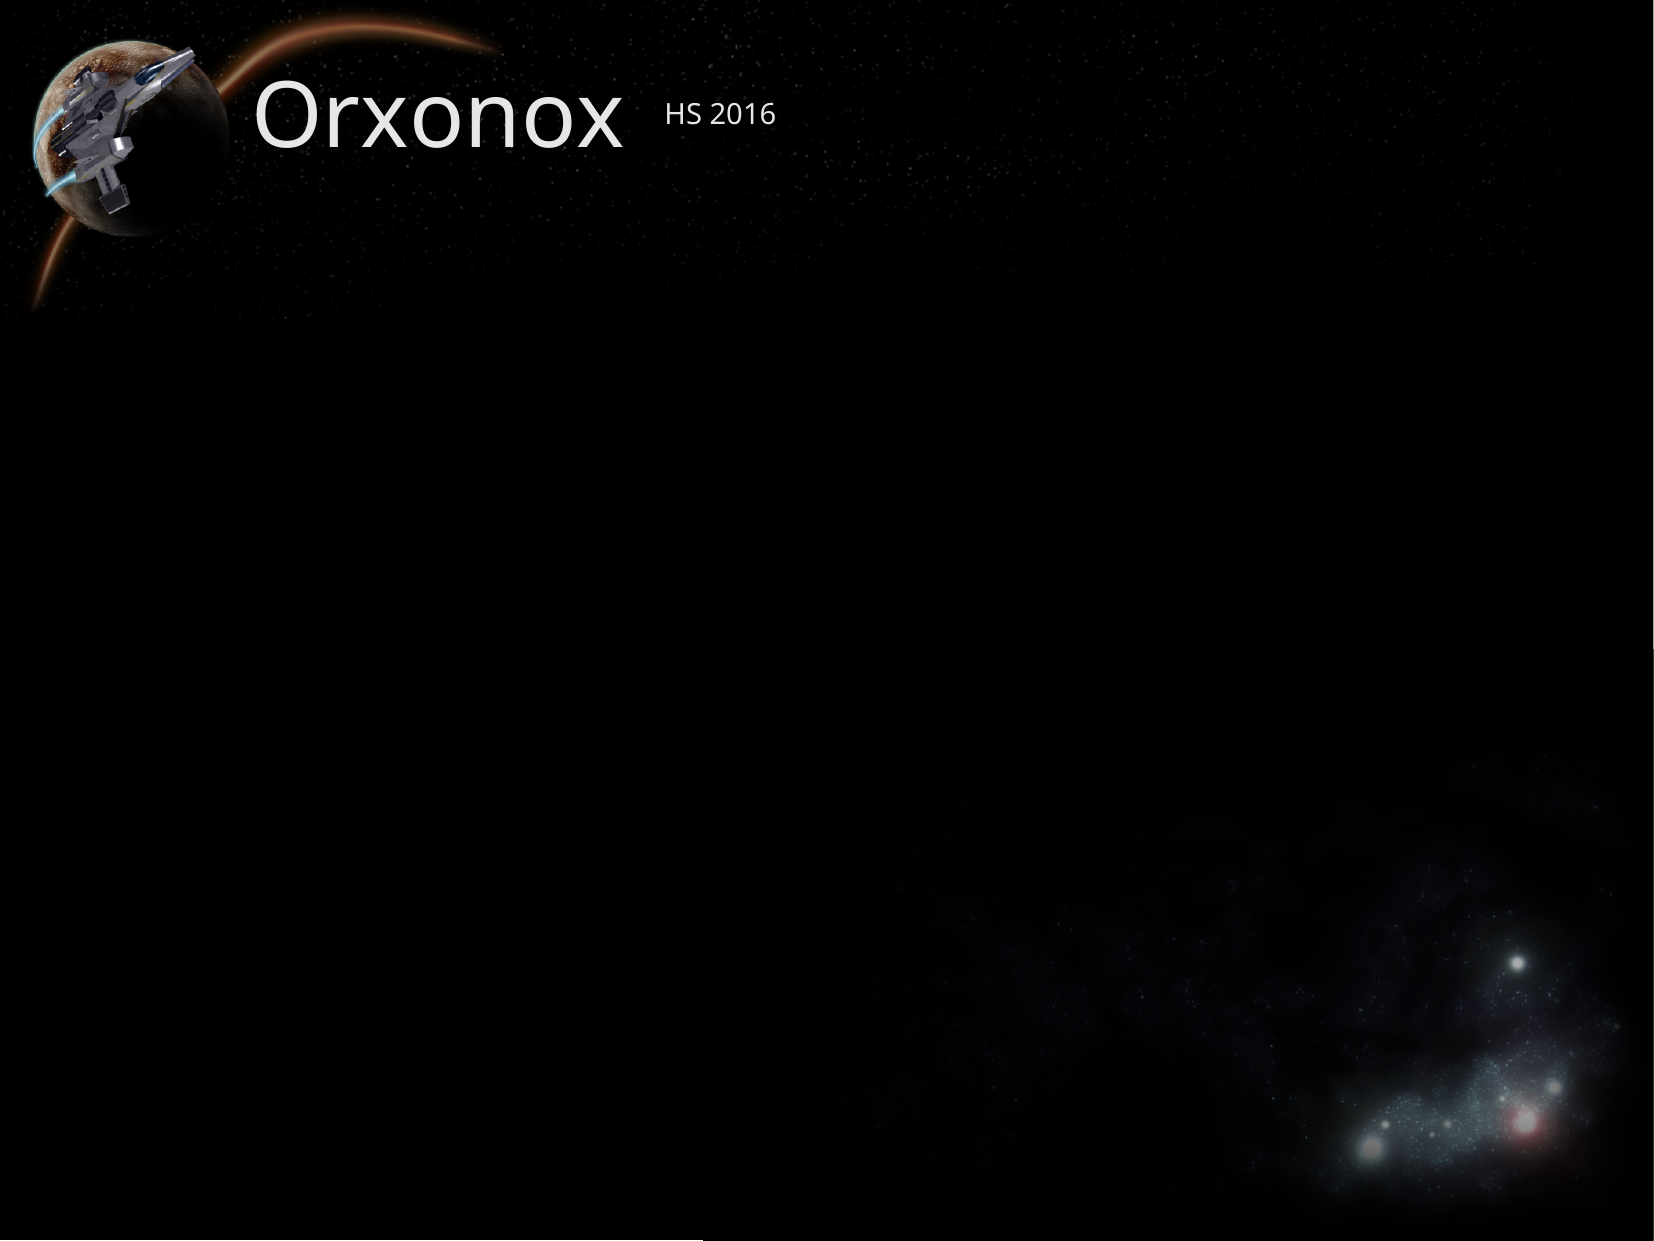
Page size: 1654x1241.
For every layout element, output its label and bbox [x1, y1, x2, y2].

picture [0, 0, 1607, 443]
picture [703, 649, 1654, 1241]
